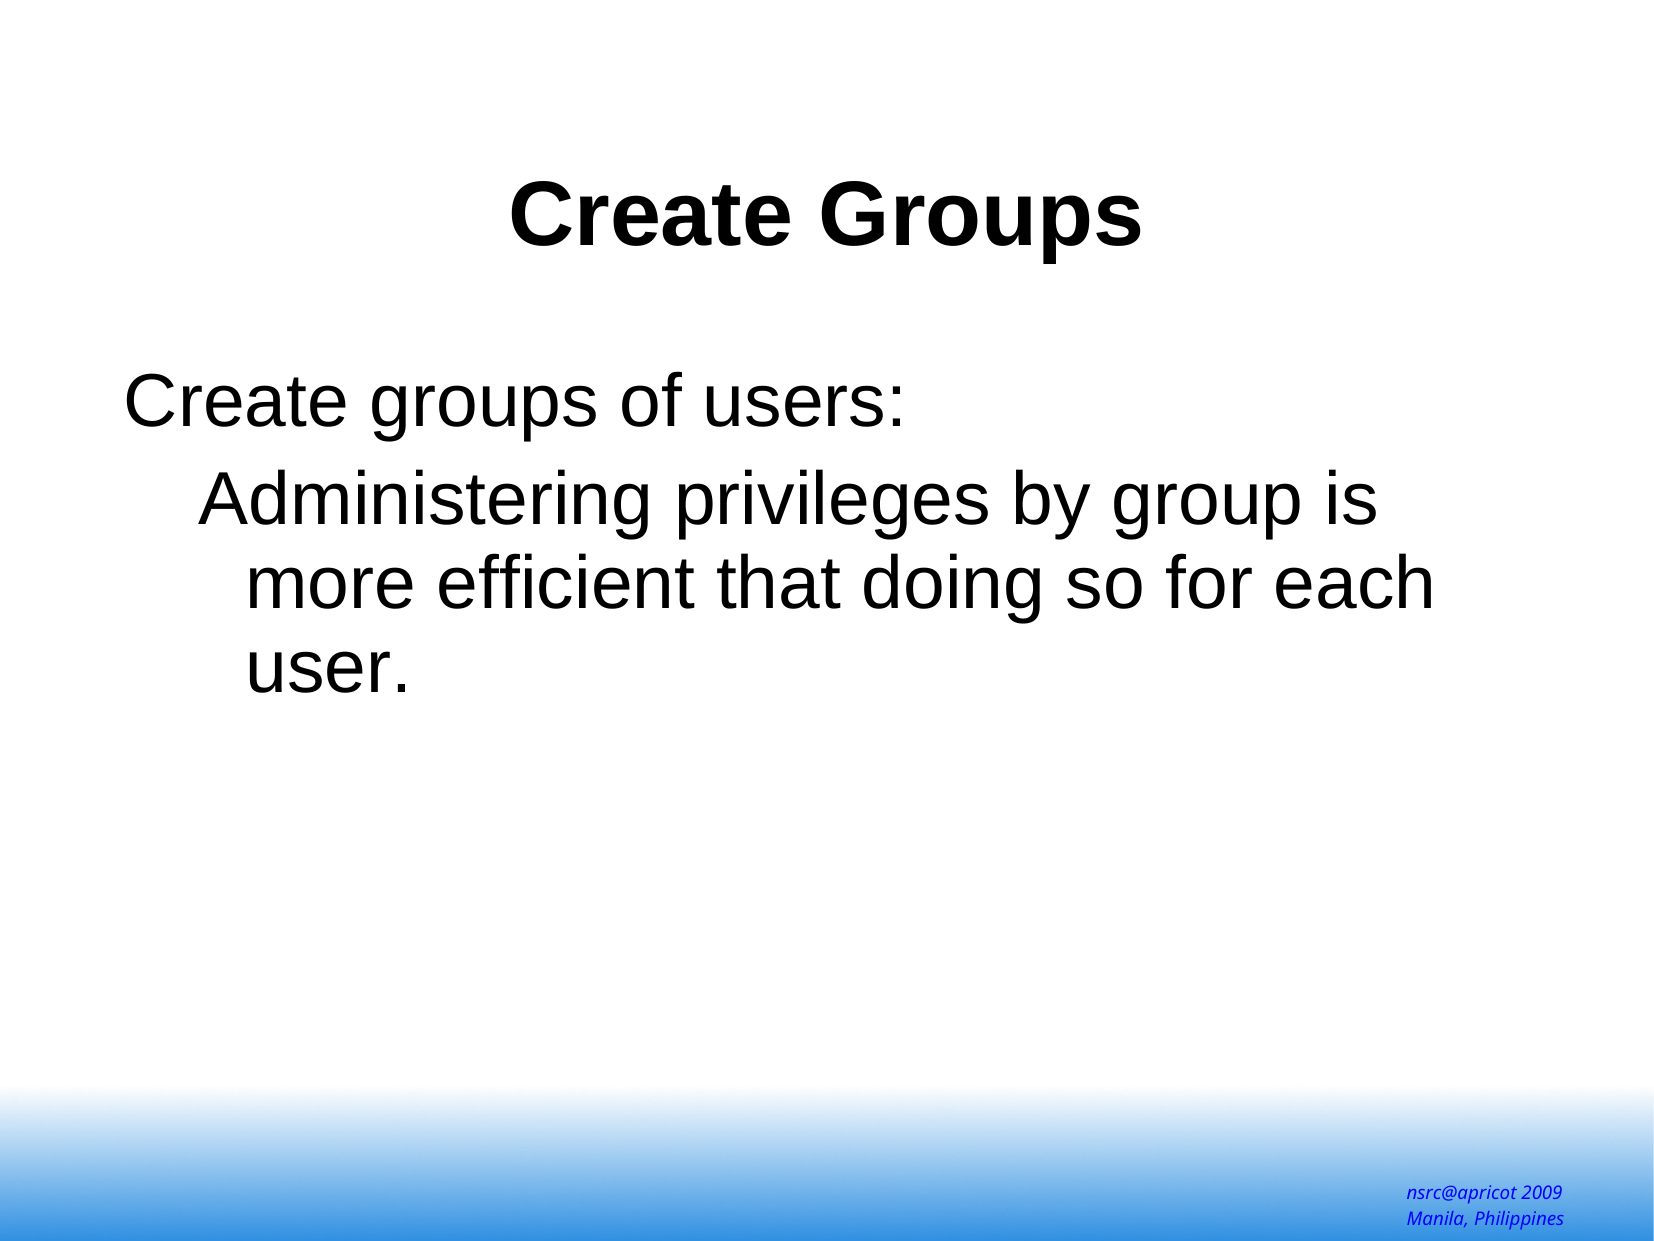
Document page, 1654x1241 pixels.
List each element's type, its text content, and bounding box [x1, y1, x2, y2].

picture [0, 1083, 1654, 1241]
list Create groups of users: Administering privileges by group is more efficient that doing so for each user. [124, 358, 1530, 1103]
title Create Groups [124, 110, 1530, 317]
